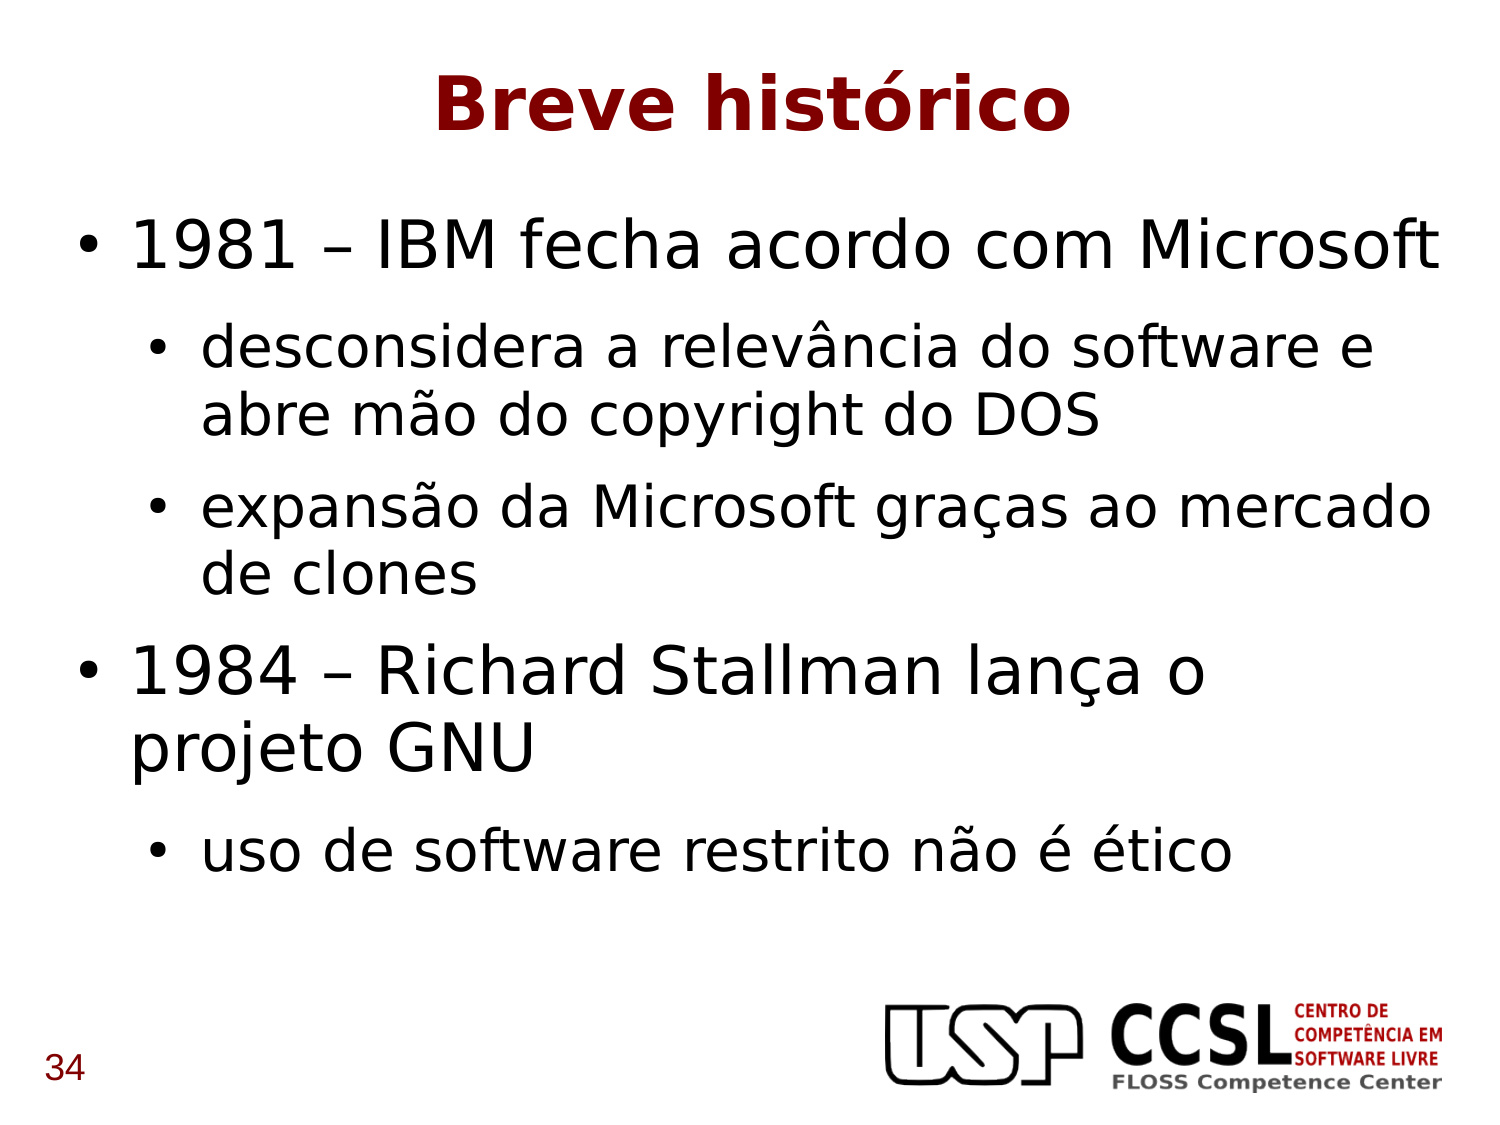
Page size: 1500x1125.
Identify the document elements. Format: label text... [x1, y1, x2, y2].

title Breve histórico [59, 29, 1447, 180]
list 1981 – IBM fecha acordo com Microsoft desconsidera a relevância do software e abre mão do copyright do DOS expansão da Microsoft graças ao mercado de clones 1984 – Richard Stallman lança o projeto GNU uso de software restrito não é ético [59, 206, 1447, 950]
picture [885, 1003, 1442, 1093]
